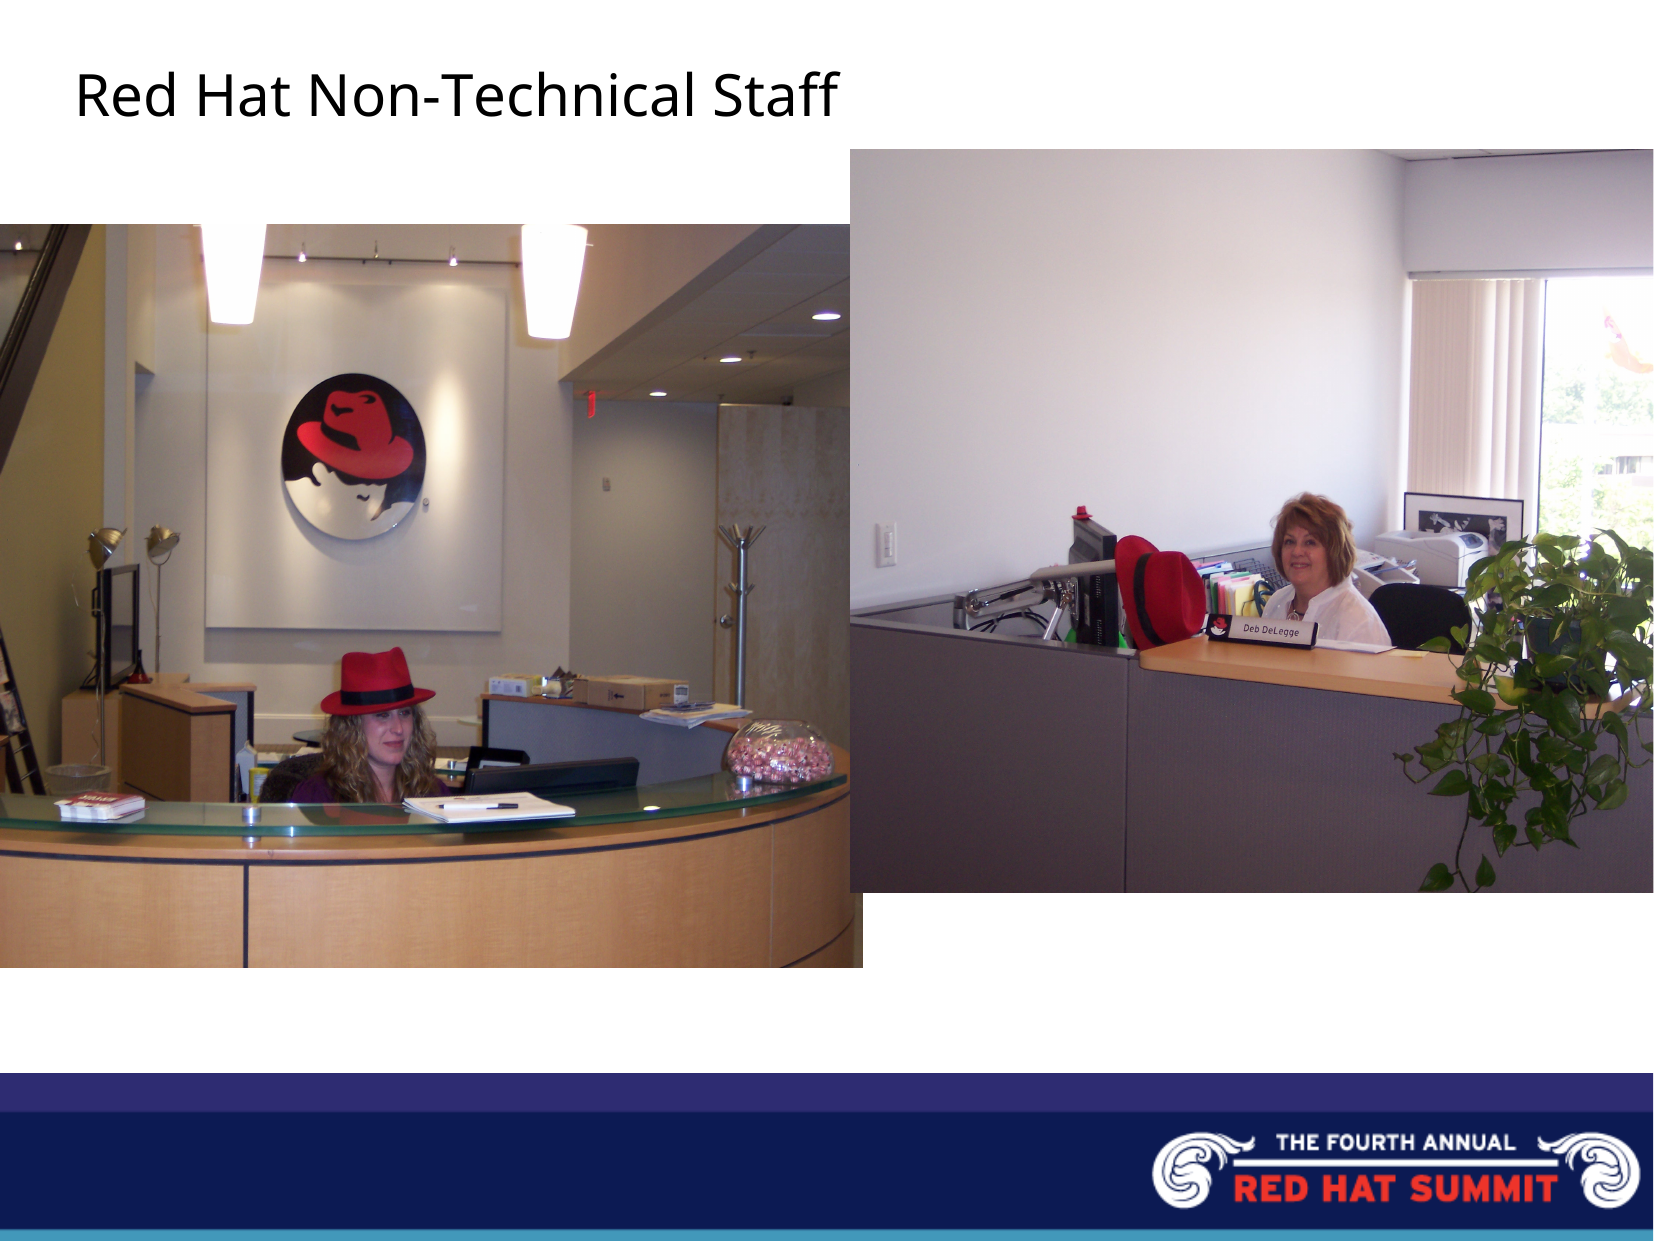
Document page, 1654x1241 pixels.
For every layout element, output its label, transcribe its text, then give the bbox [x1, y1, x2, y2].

title Red Hat Non-Technical Staff [74, 37, 1506, 151]
picture [0, 149, 1654, 969]
picture [0, 1073, 1654, 1241]
